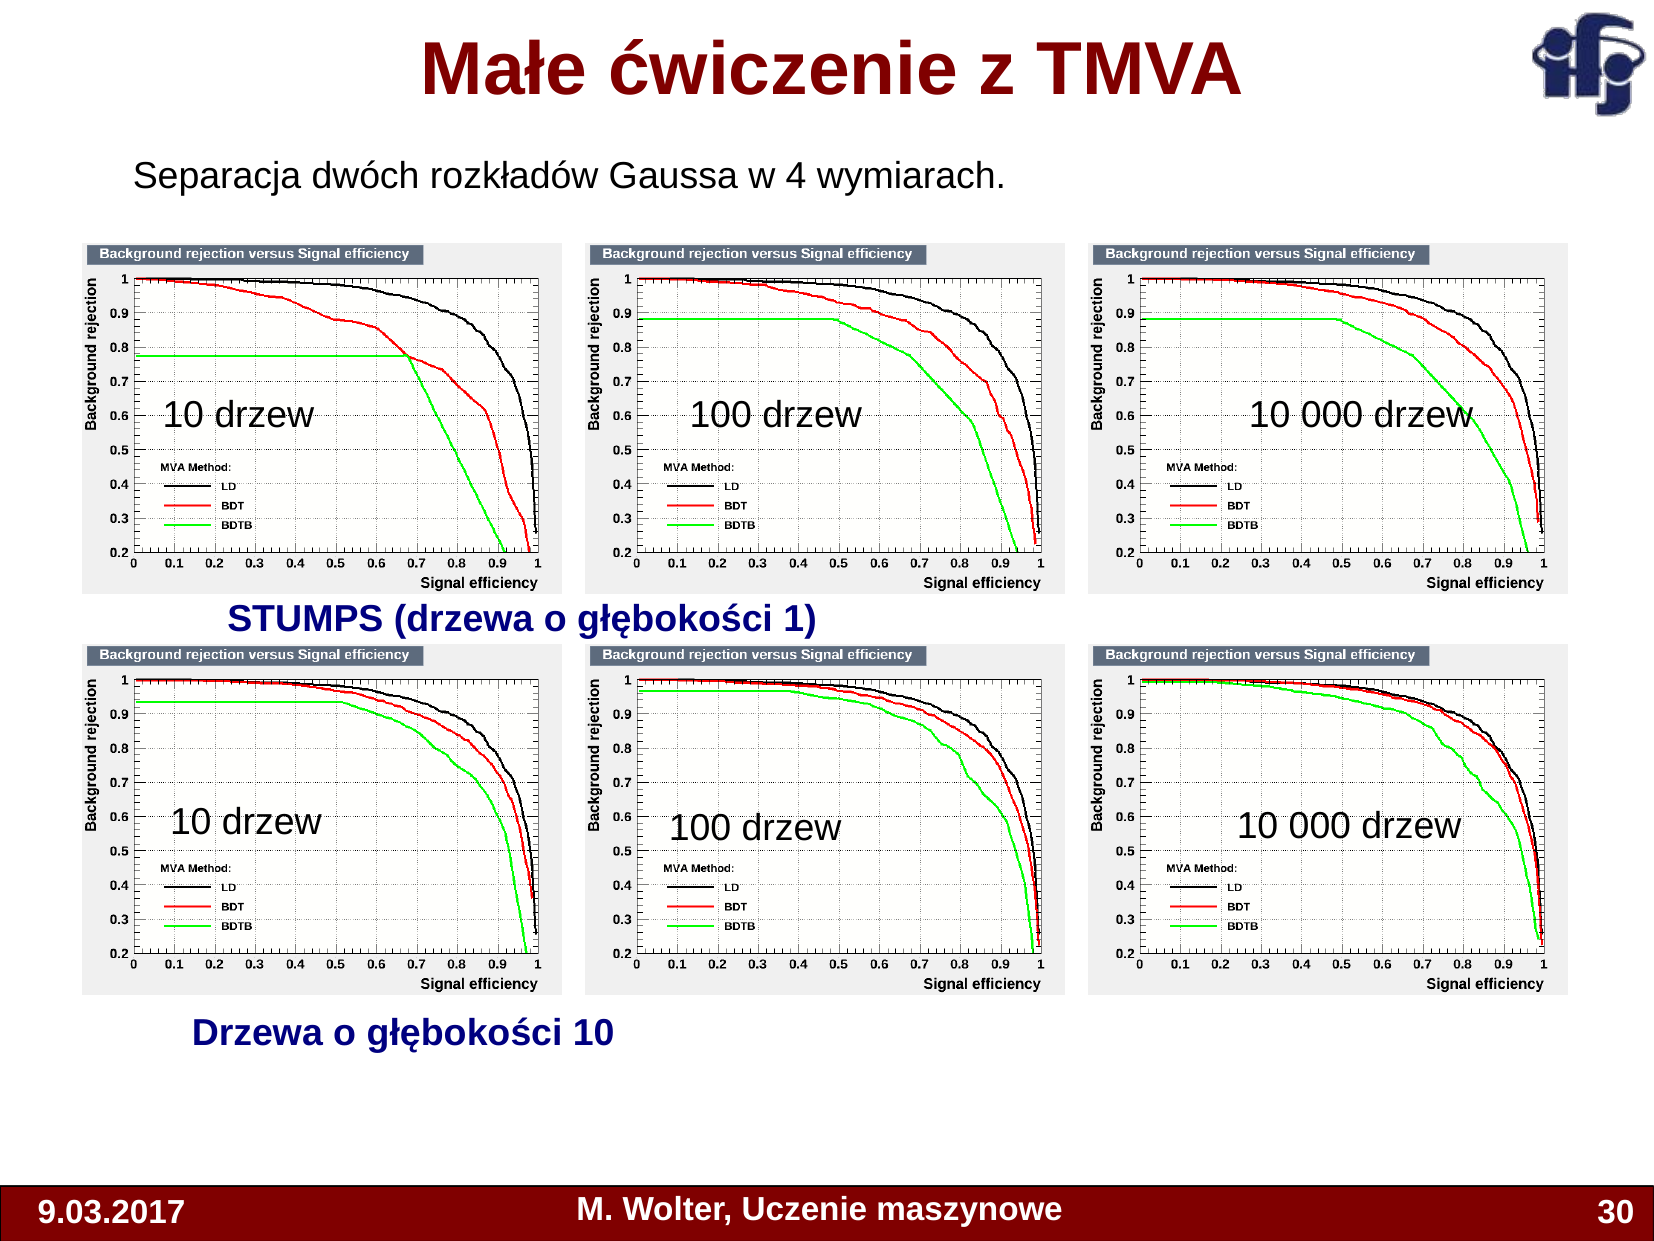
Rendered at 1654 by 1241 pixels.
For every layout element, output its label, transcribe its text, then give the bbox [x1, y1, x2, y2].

text_box 10 drzew [147, 386, 330, 443]
text_box 100 drzew [674, 386, 878, 443]
picture [1088, 243, 1568, 594]
picture [82, 644, 562, 995]
picture [1525, 0, 1654, 129]
picture [82, 243, 562, 594]
text_box 10 drzew [155, 793, 337, 851]
picture [585, 644, 1065, 995]
text_box 10 000 drzew [1234, 386, 1489, 443]
text_box Separacja dwóch rozkładów Gaussa w 4 wymiarach. [118, 147, 1022, 205]
title Małe ćwiczenie z TMVA [88, 5, 1577, 125]
picture [1088, 644, 1568, 995]
text_box 100 drzew [654, 799, 857, 857]
text_box Drzewa o głębokości 10 [177, 1003, 630, 1061]
picture [585, 243, 1065, 594]
text_box STUMPS (drzewa o głębokości 1) [212, 590, 833, 648]
text_box 10 000 drzew [1222, 797, 1477, 855]
